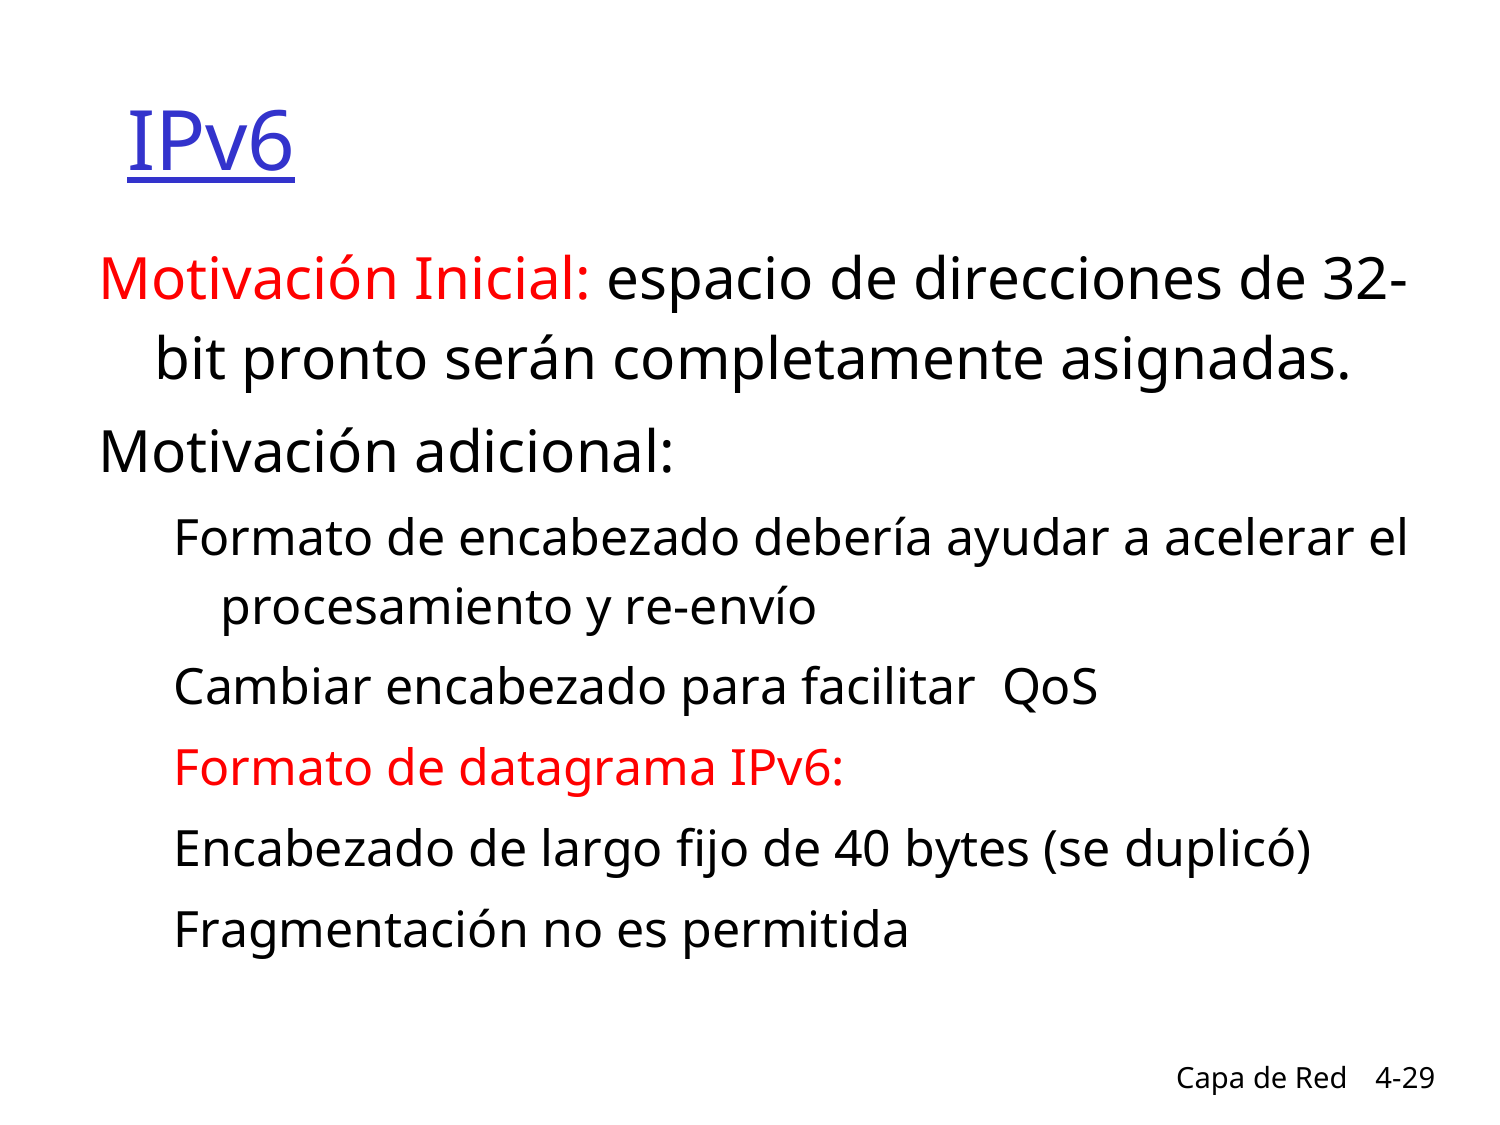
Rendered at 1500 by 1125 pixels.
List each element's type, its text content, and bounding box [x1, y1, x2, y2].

list Motivación Inicial: espacio de direcciones de 32-bit pronto serán completamente asignadas. Motivación adicional: Formato de encabezado debería ayudar a acelerar el procesamiento y re-envío Cambiar encabezado para facilitar QoS Formato de datagrama IPv6: Encabezado de largo fijo de 40 bytes (se duplicó) Fragmentación no es permitida [83, 229, 1430, 1068]
title IPv6 [112, 69, 1388, 207]
